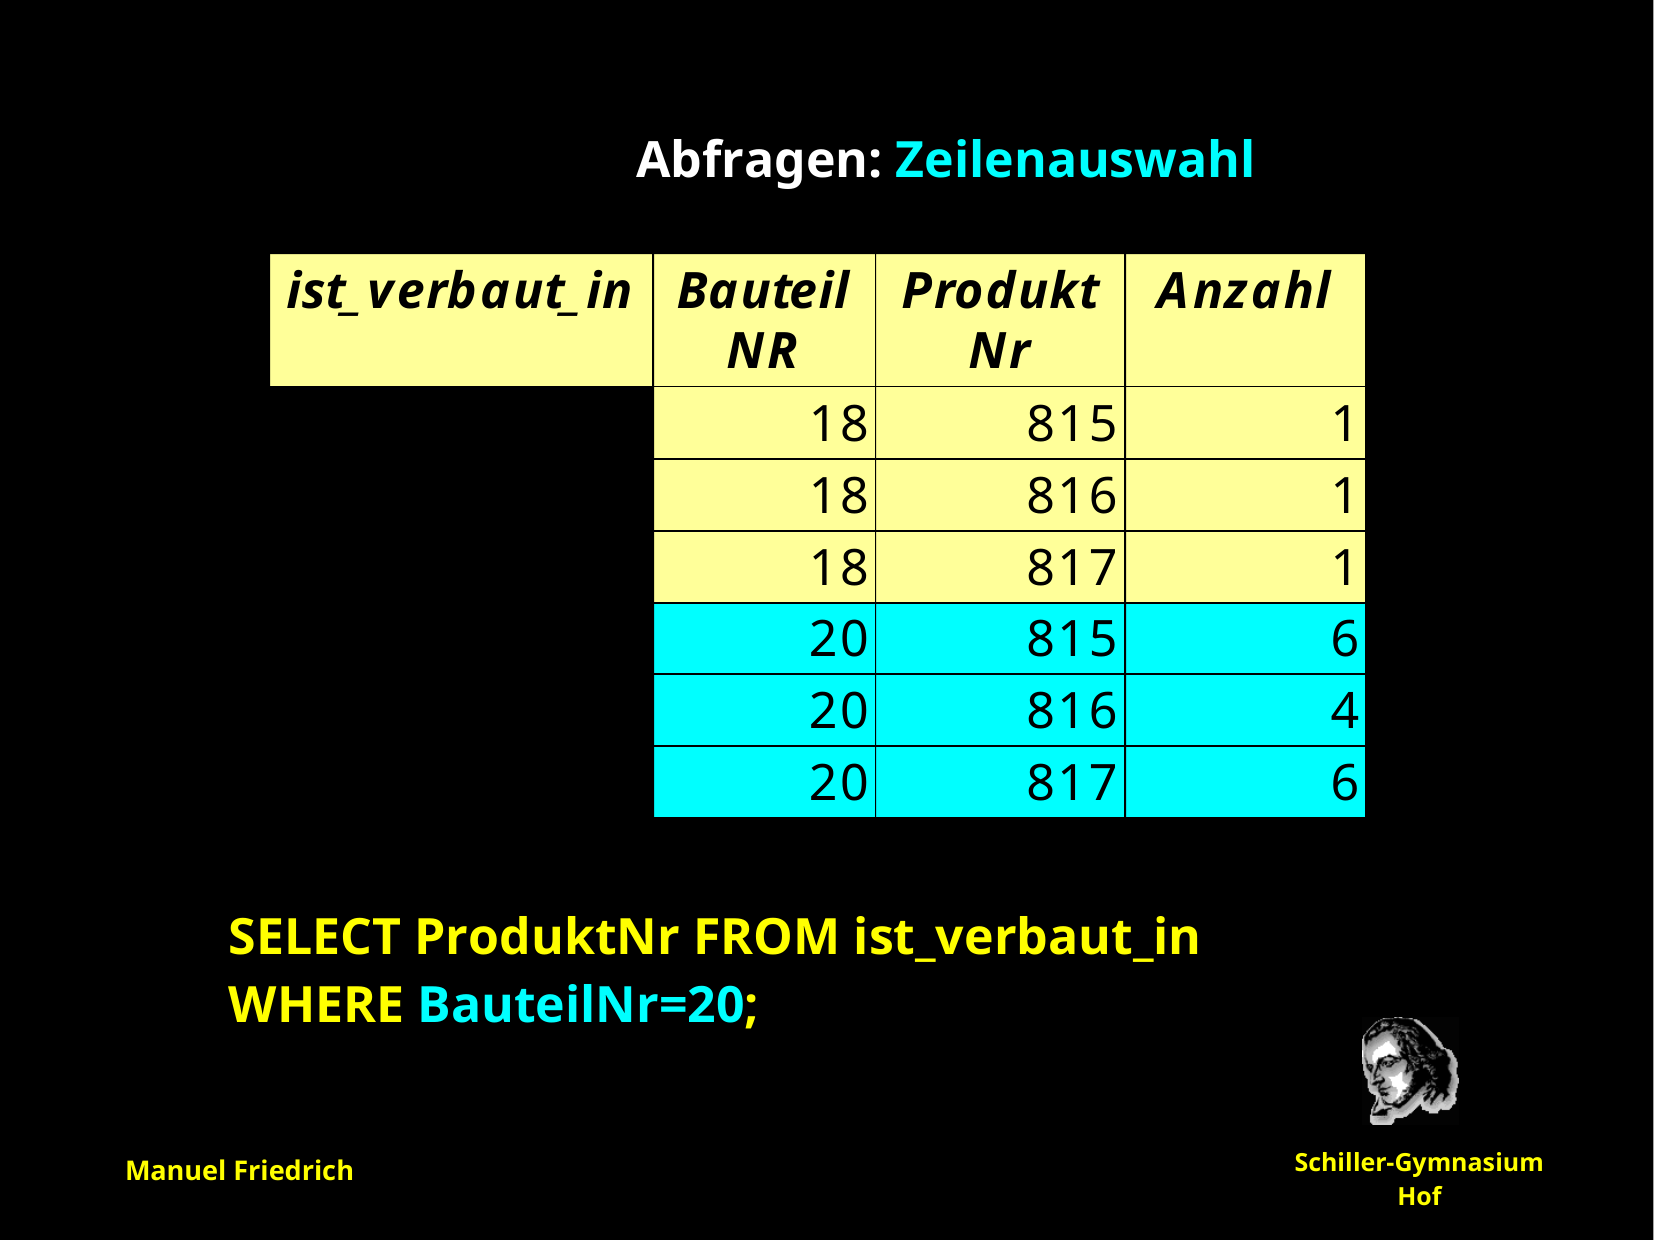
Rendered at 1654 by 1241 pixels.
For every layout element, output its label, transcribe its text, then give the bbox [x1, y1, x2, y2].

text_box Manuel Friedrich [124, 1151, 357, 1185]
text_box Schiller-Gymnasium Hof [1294, 1145, 1549, 1206]
picture [1362, 1017, 1459, 1125]
text_box Abfragen: Zeilenauswahl [636, 124, 1276, 253]
text_box SELECT ProduktNr FROM ist_verbaut_in WHERE BauteilNr=20; [229, 901, 1269, 1024]
chart [269, 253, 1463, 935]
